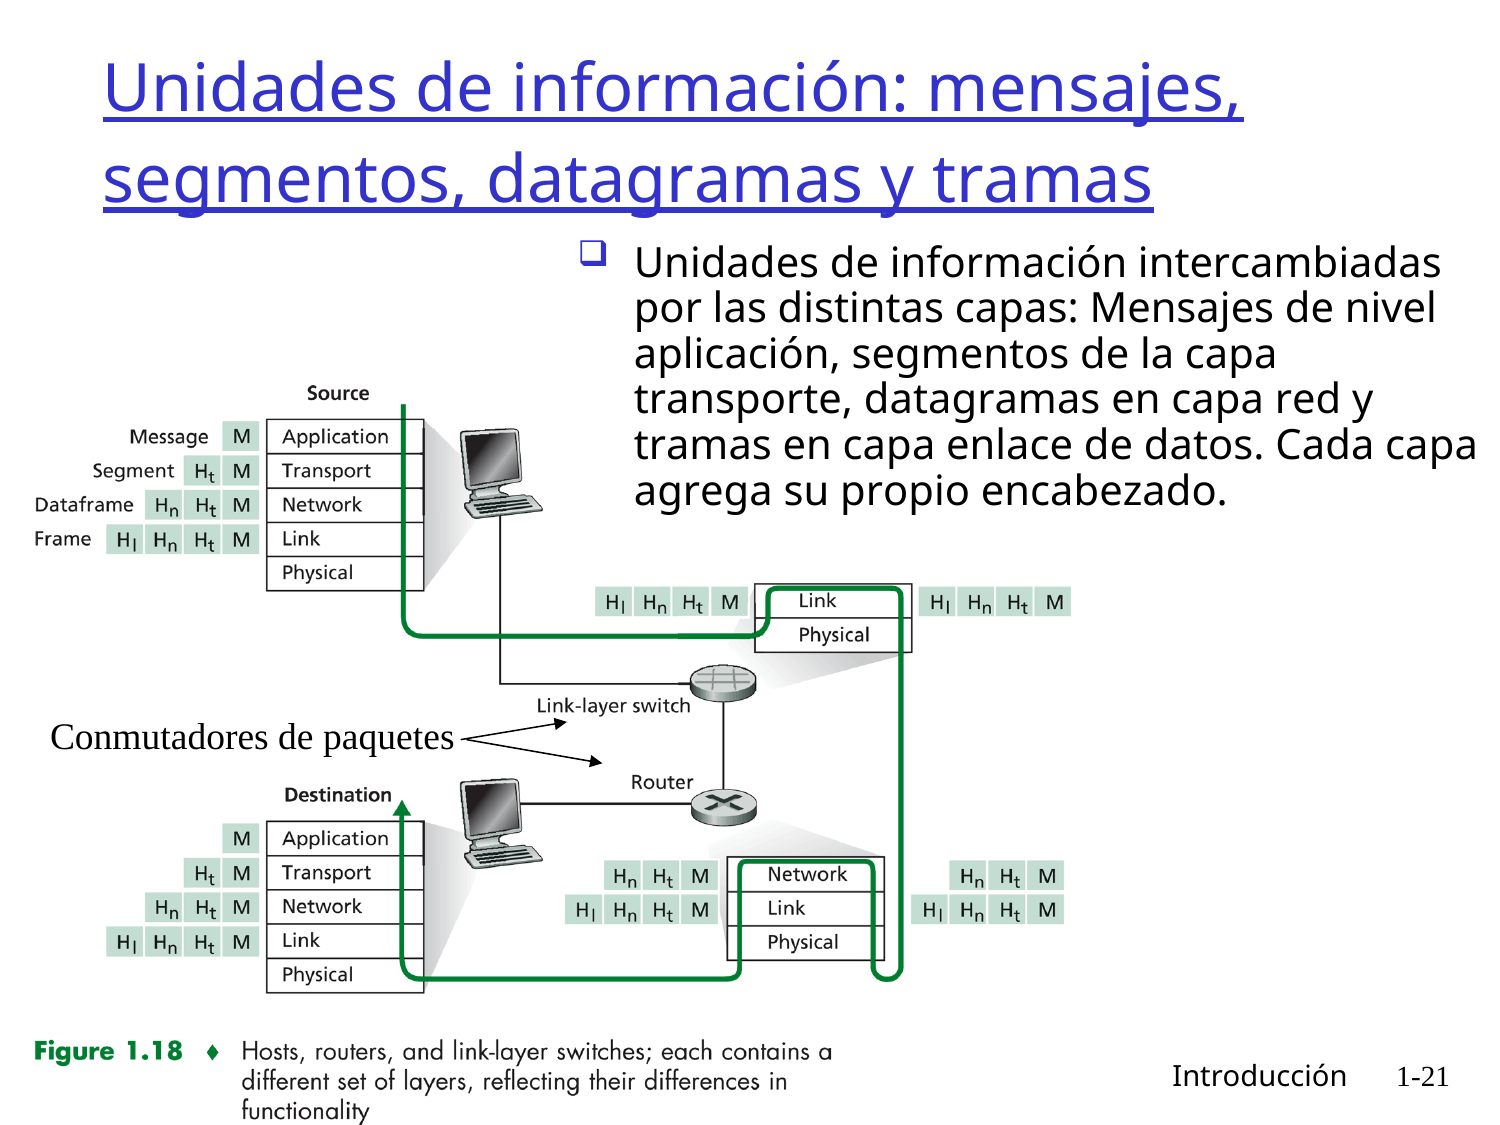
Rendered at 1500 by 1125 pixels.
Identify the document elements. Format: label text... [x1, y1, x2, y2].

list Unidades de información intercambiadas por las distintas capas: Mensajes de nivel aplicación, segmentos de la capa transporte, datagramas en capa red y tramas en capa enlace de datos. Cada capa agrega su propio encabezado. [562, 233, 1500, 530]
text_box Conmutadores de paquetes [35, 704, 471, 765]
title Unidades de información: mensajes, segmentos, datagramas y tramas [87, 37, 1363, 225]
picture [35, 385, 1071, 1125]
text_box 1-<number> [1362, 1050, 1466, 1125]
text_box Introducción [1071, 1050, 1362, 1125]
